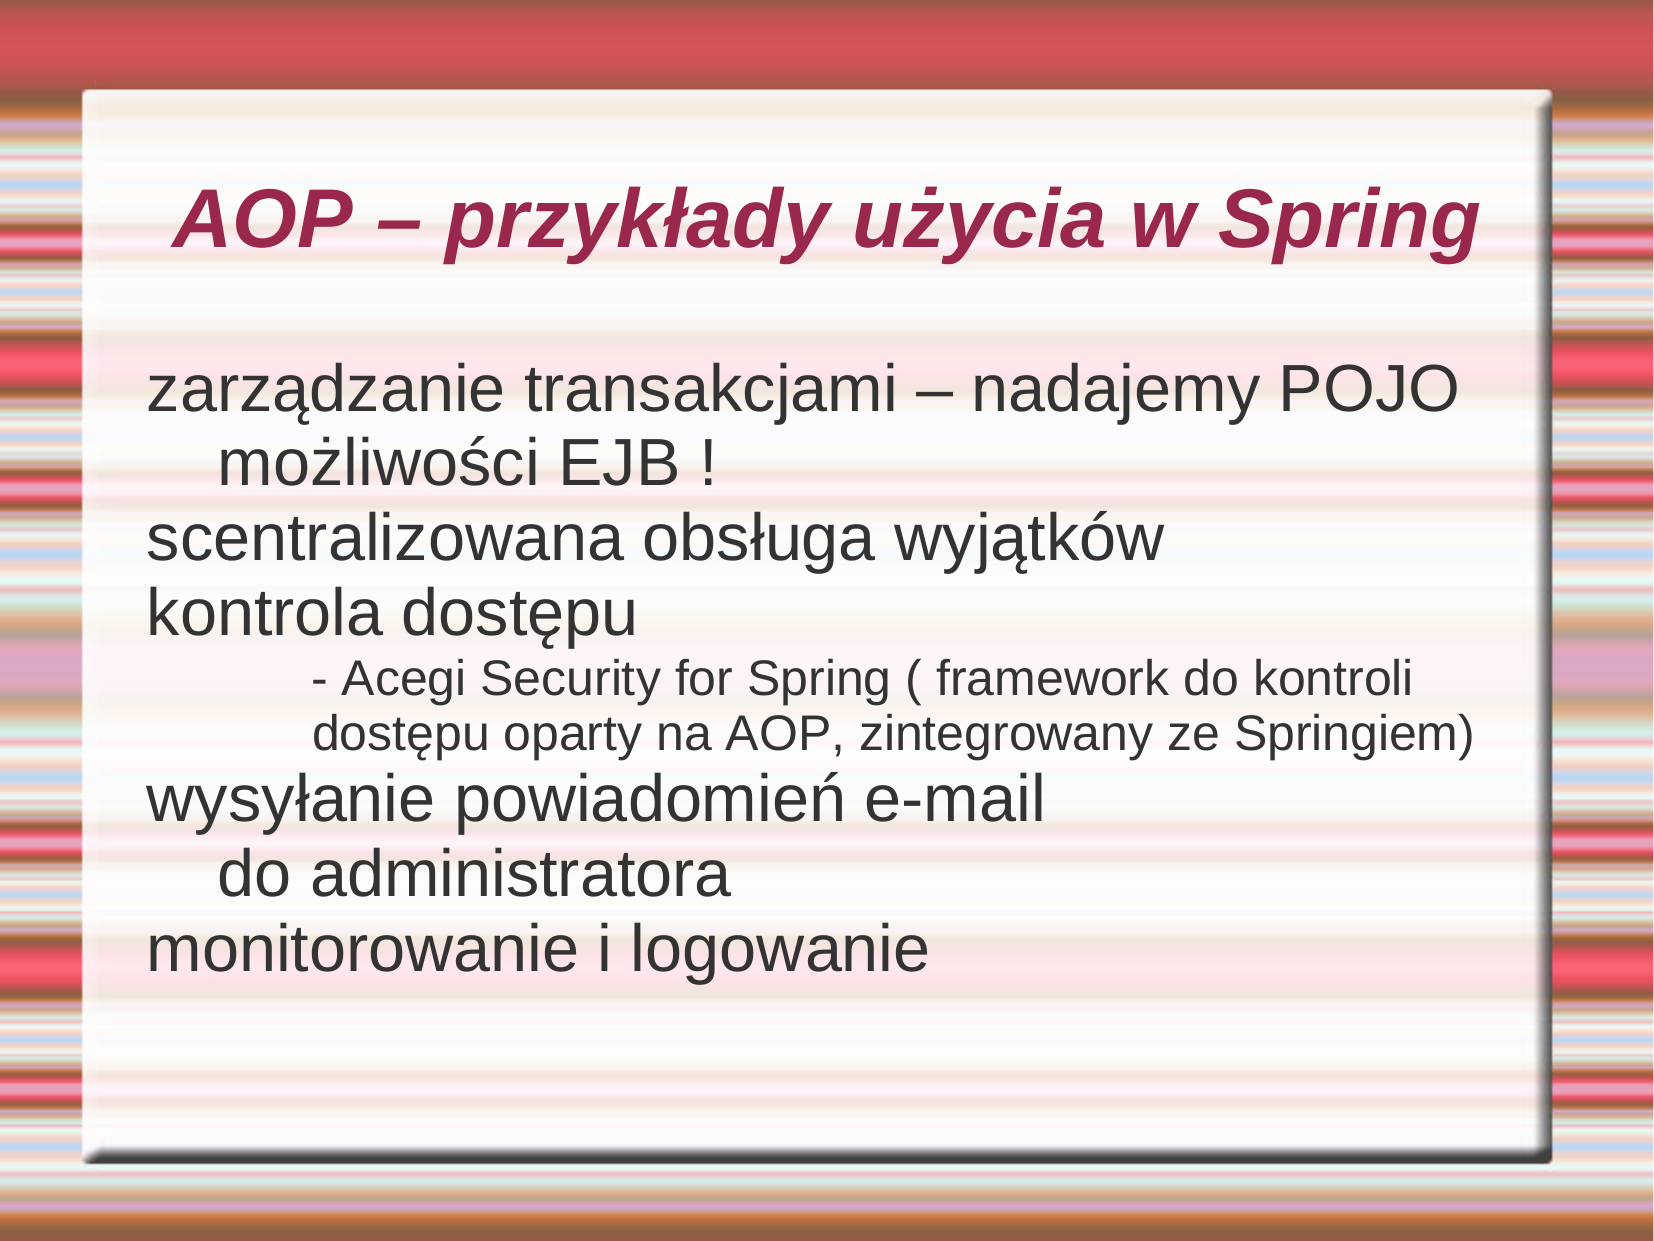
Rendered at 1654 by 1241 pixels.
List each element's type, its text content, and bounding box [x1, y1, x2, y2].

picture [0, 0, 1654, 1241]
title AOP – przykłady użycia w Spring [121, 114, 1534, 322]
list zarządzanie transakcjami – nadajemy POJO możliwości EJB ! scentralizowana obsługa wyjątków kontrola dostępu - Acegi Security for Spring ( framework do kontroli dostępu oparty na AOP, zintegrowany ze Springiem) wysyłanie powiadomień e-mail do administratora monitorowanie i logowanie [134, 350, 1516, 1133]
